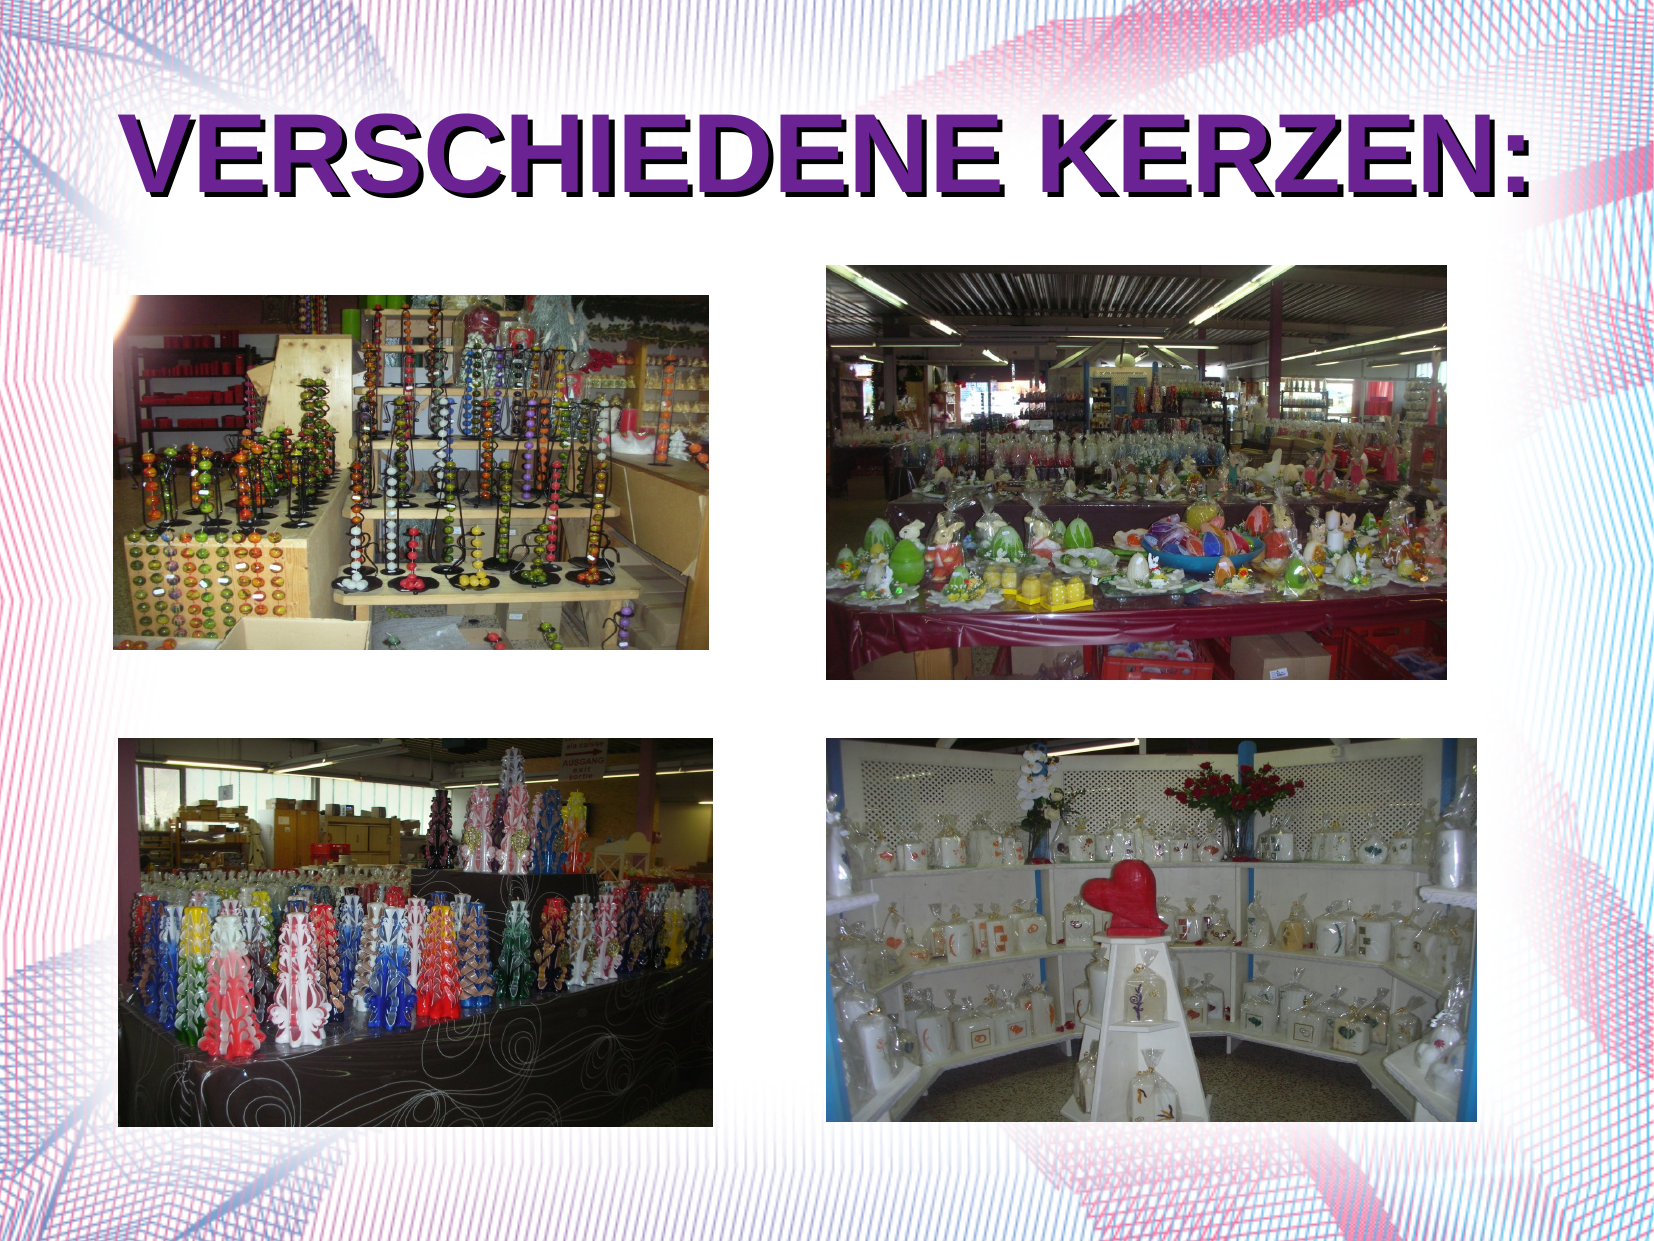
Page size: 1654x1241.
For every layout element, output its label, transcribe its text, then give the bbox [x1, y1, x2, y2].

title VERSCHIEDENE KERZEN: [82, 49, 1571, 257]
picture [0, 0, 1654, 1241]
